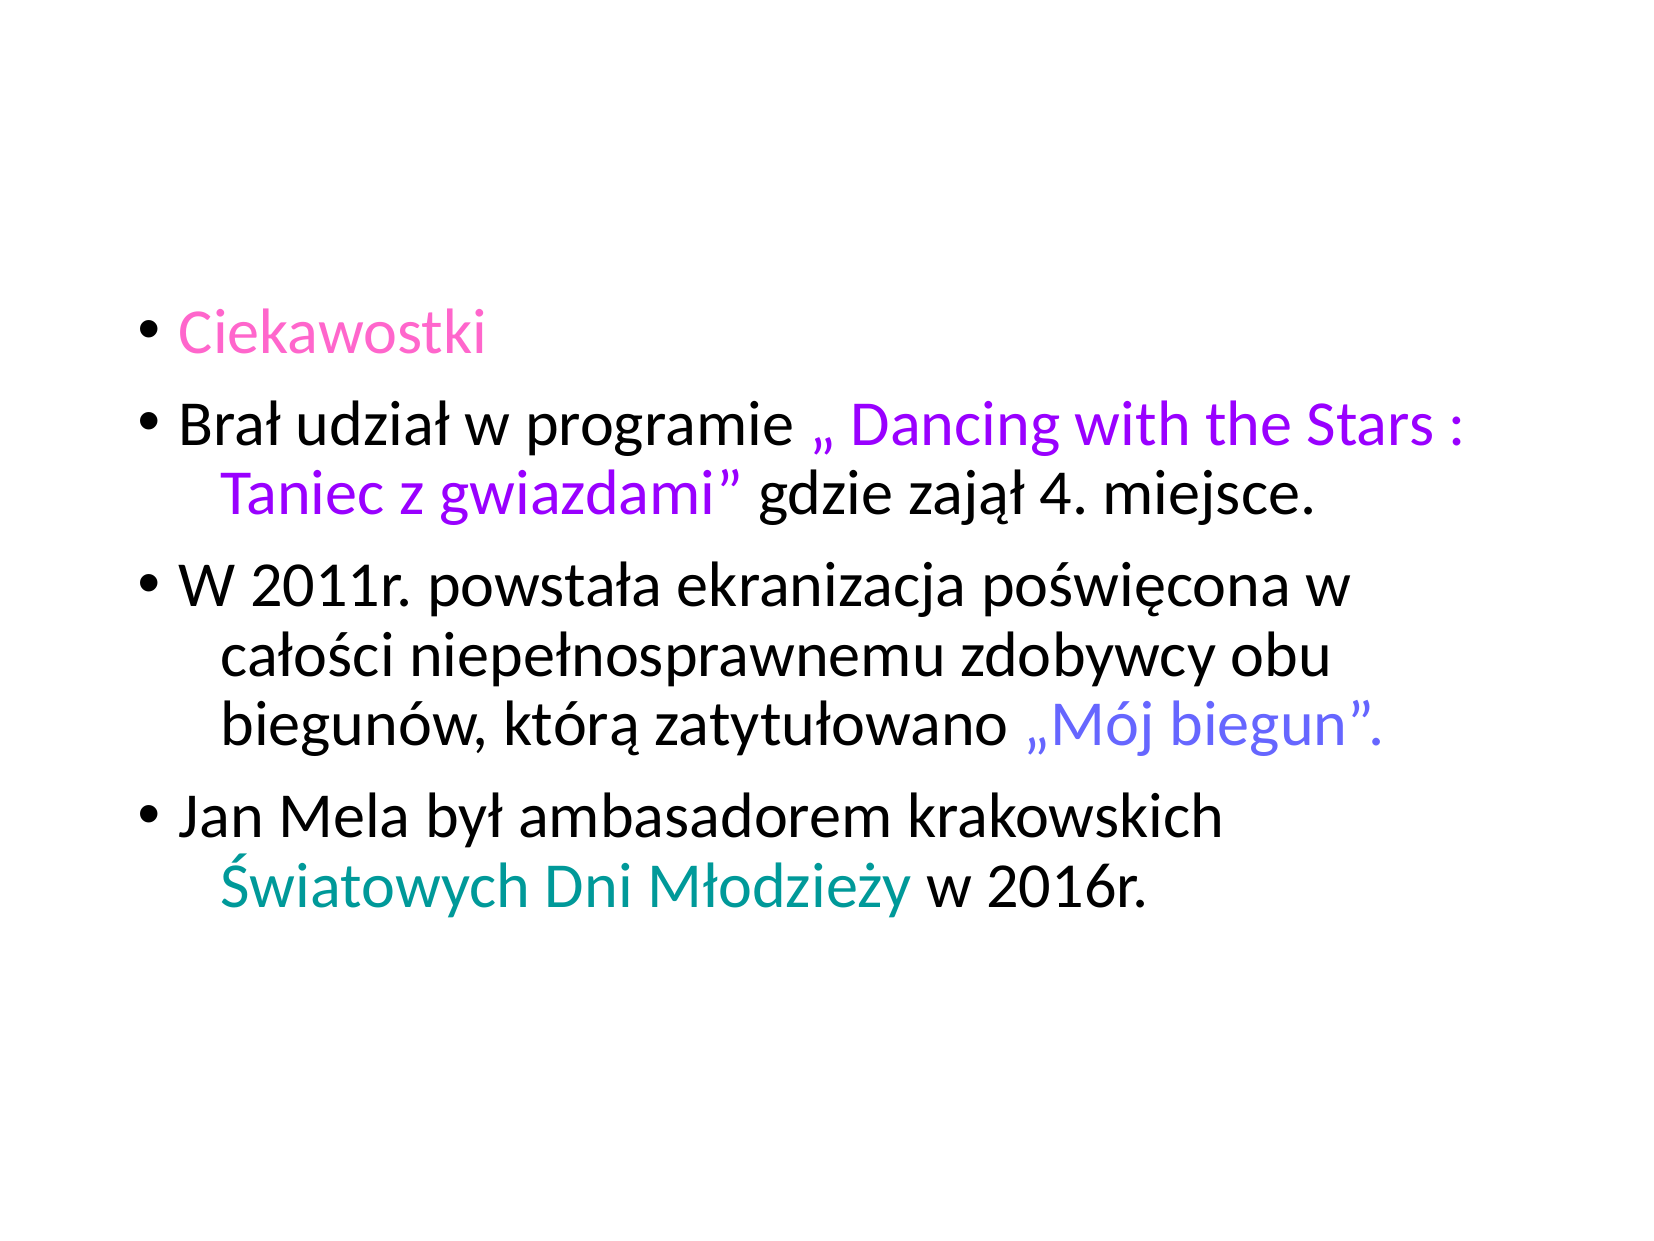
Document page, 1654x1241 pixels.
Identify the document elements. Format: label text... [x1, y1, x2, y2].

list Ciekawostki Brał udział w programie „ Dancing with the Stars : Taniec z gwiazdami” gdzie zajął 4. miejsce. W 2011r. powstała ekranizacja poświęcona w całości niepełnosprawnemu zdobywcy obu biegunów, którą zatytułowano „Mój biegun”. Jan Mela był ambasadorem krakowskich Światowych Dni Młodzieży w 2016r. [122, 290, 1489, 1109]
